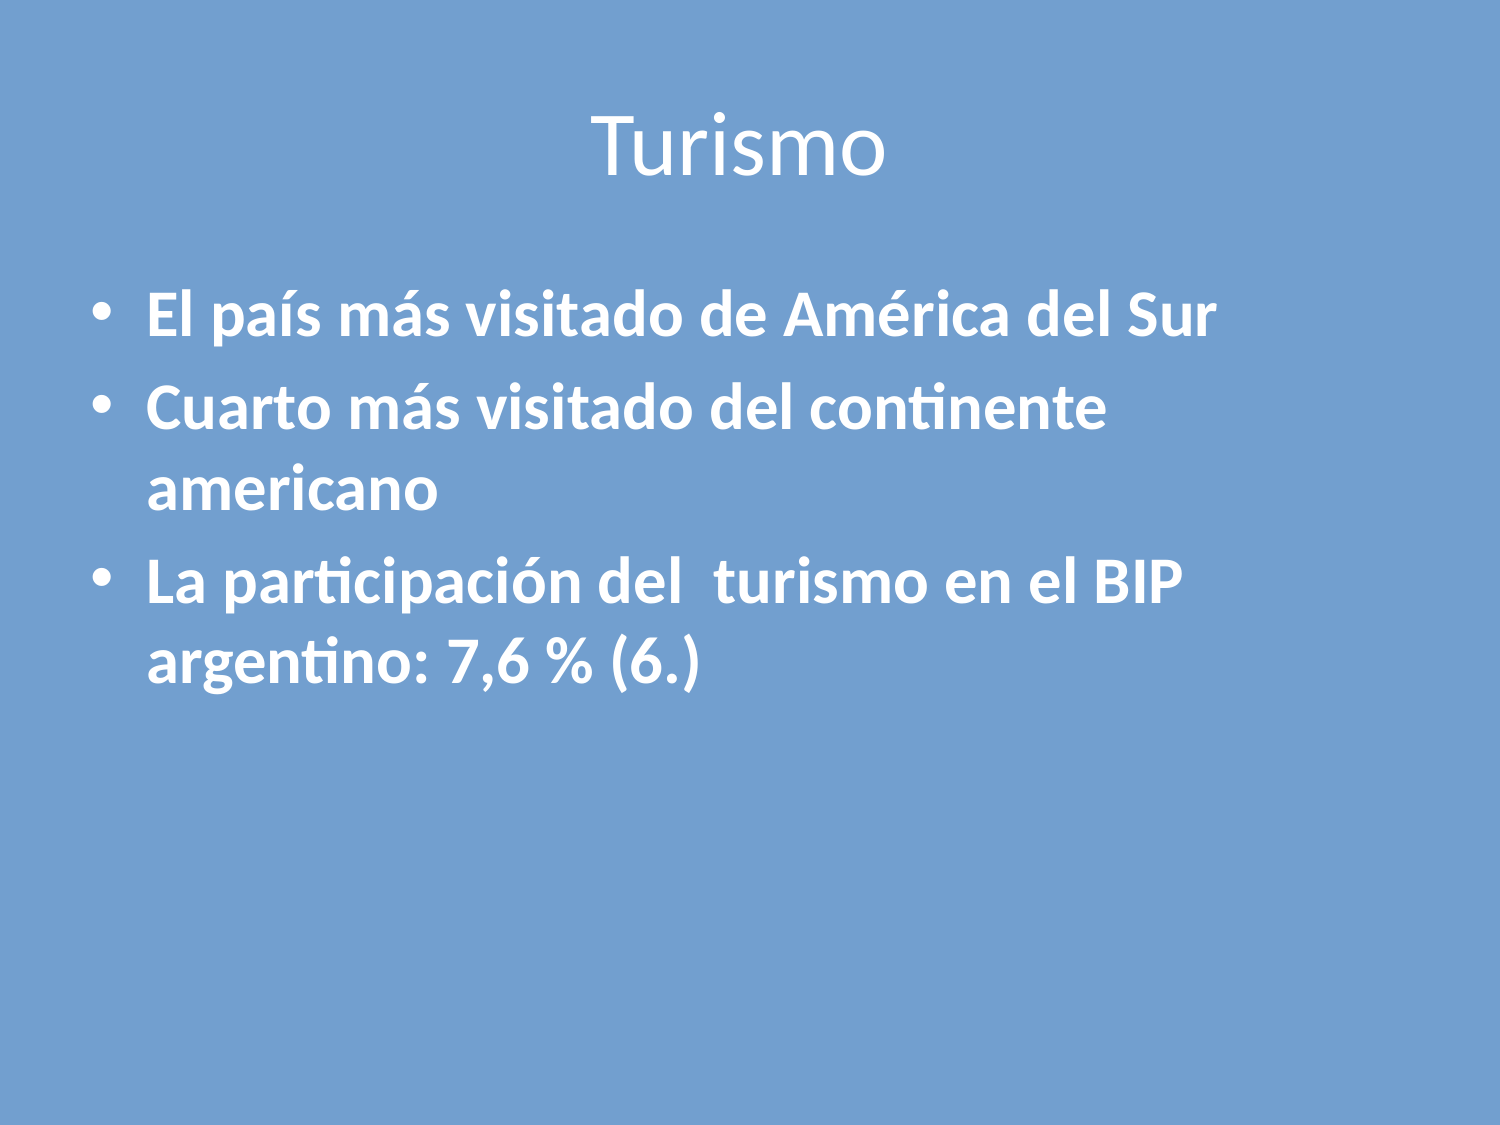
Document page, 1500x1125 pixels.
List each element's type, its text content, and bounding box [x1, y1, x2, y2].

list El país más visitado de América del Sur Cuarto más visitado del continente americano La participación del turismo en el BIP argentino: 7,6 % (6.) [75, 262, 1425, 1005]
title Turismo [75, 45, 1425, 233]
